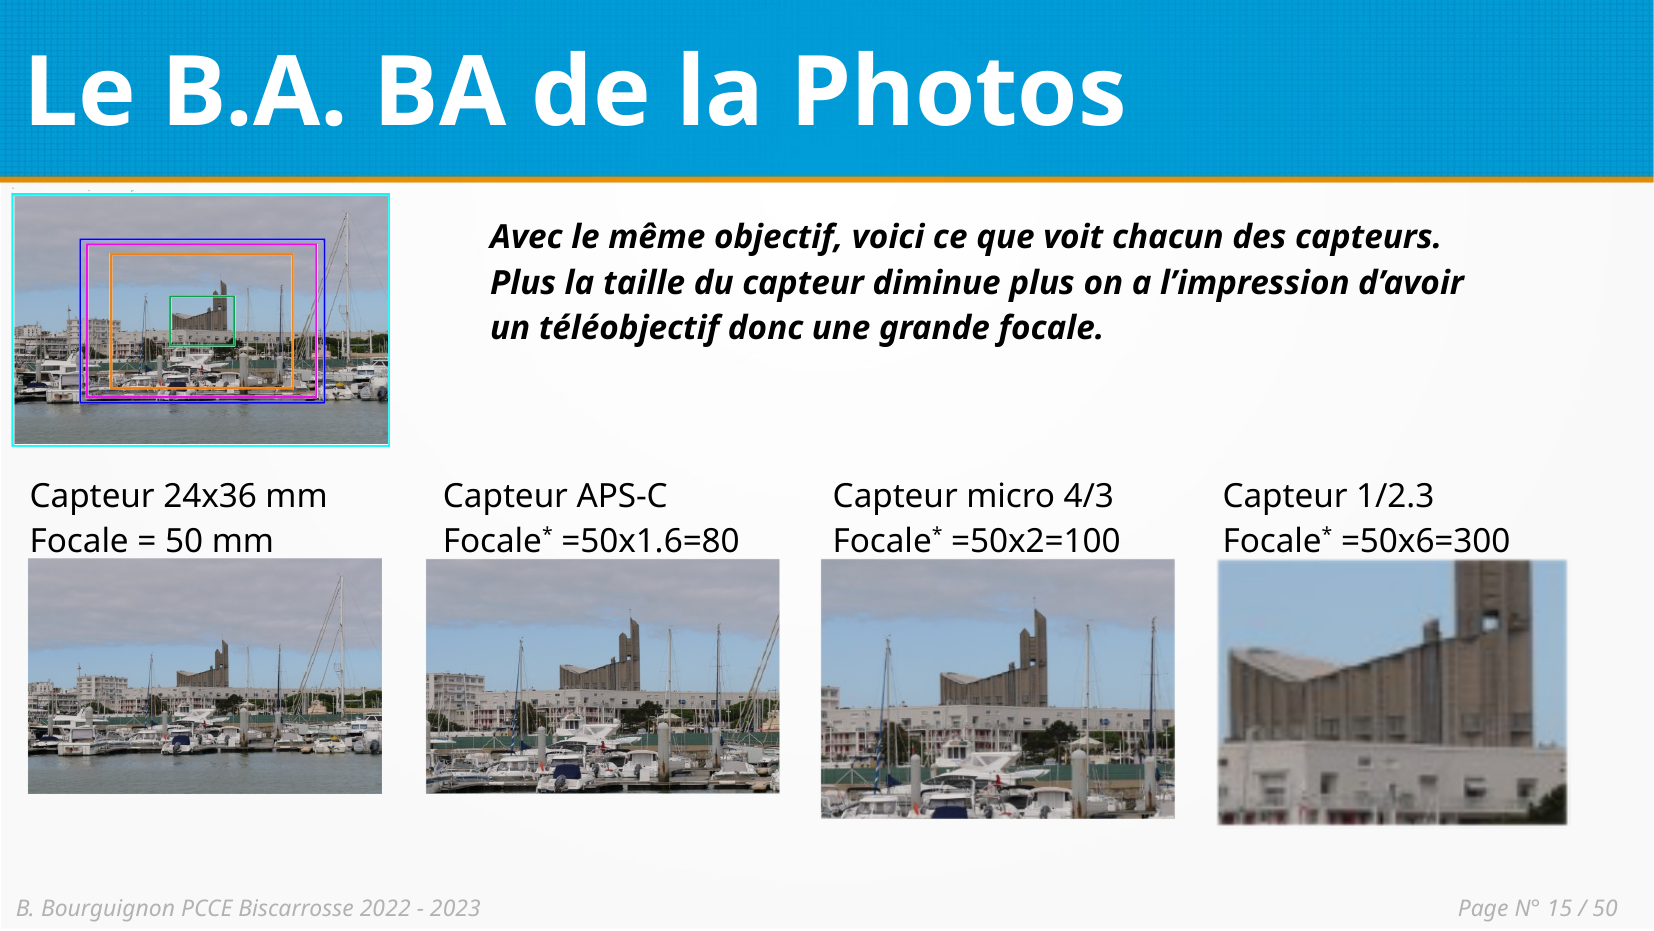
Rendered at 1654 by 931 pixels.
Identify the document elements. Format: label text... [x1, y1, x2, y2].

title Le B.A. BA de la Photos [23, 17, 1619, 154]
text_box Capteur 1/2.3 Focale* =50x6=300 mm [1216, 466, 1560, 558]
text_box Capteur 24x36 mm Focale = 50 mm [23, 466, 296, 562]
text_box Avec le même objectif, voici ce que voit chacun des capteurs. Plus la taille du capteur diminue plus on a l’impression d’avoir un téléobjectif donc une grande focale. [484, 212, 1383, 350]
text_box Capteur micro 4/3 Focale* =50x2=100 mm [826, 466, 1158, 558]
text_box Capteur APS-C Focale* =50x1.6=80 mm [437, 466, 792, 585]
text_box [23, 200, 1619, 814]
picture [0, 175, 1654, 931]
